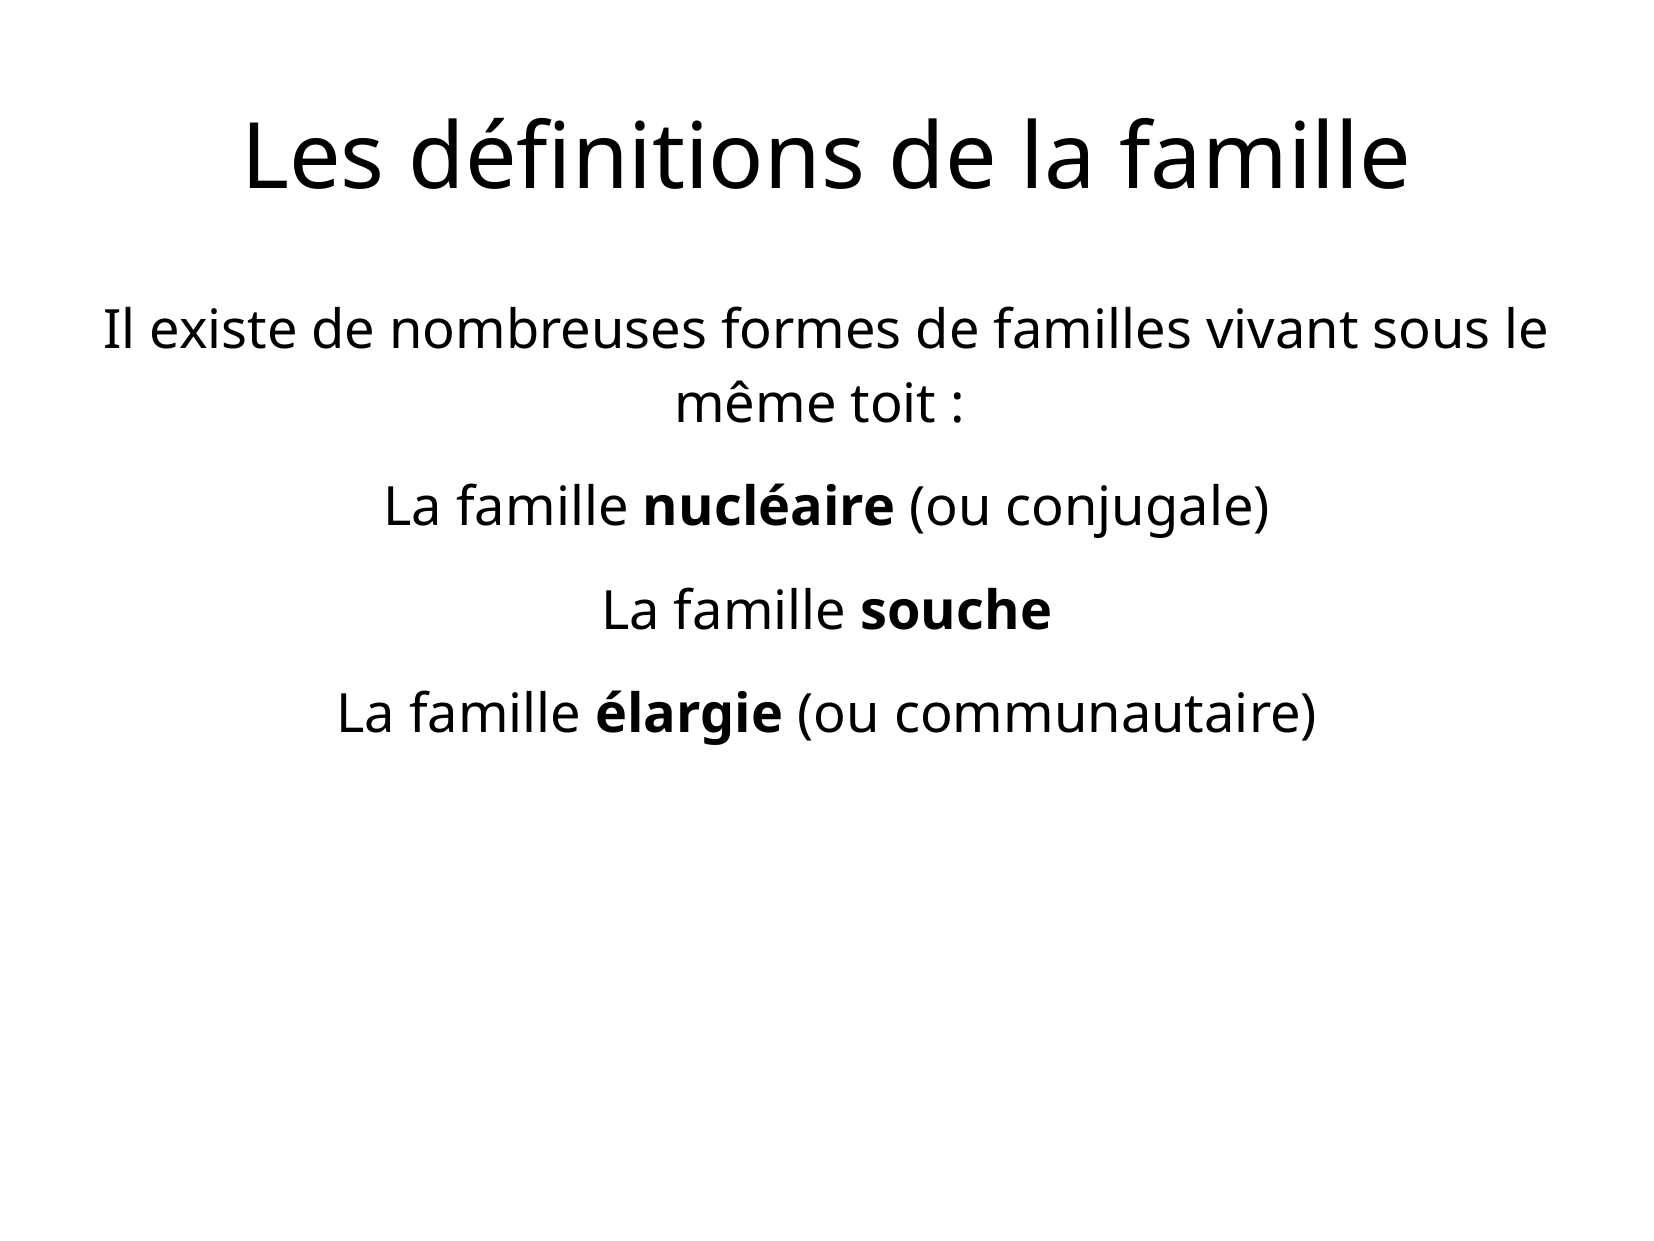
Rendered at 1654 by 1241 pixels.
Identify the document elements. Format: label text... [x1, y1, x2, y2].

title Les définitions de la famille [82, 49, 1571, 257]
list Il existe de nombreuses formes de familles vivant sous le même toit : La famille nucléaire (ou conjugale) La famille souche La famille élargie (ou communautaire) [70, 290, 1583, 1094]
